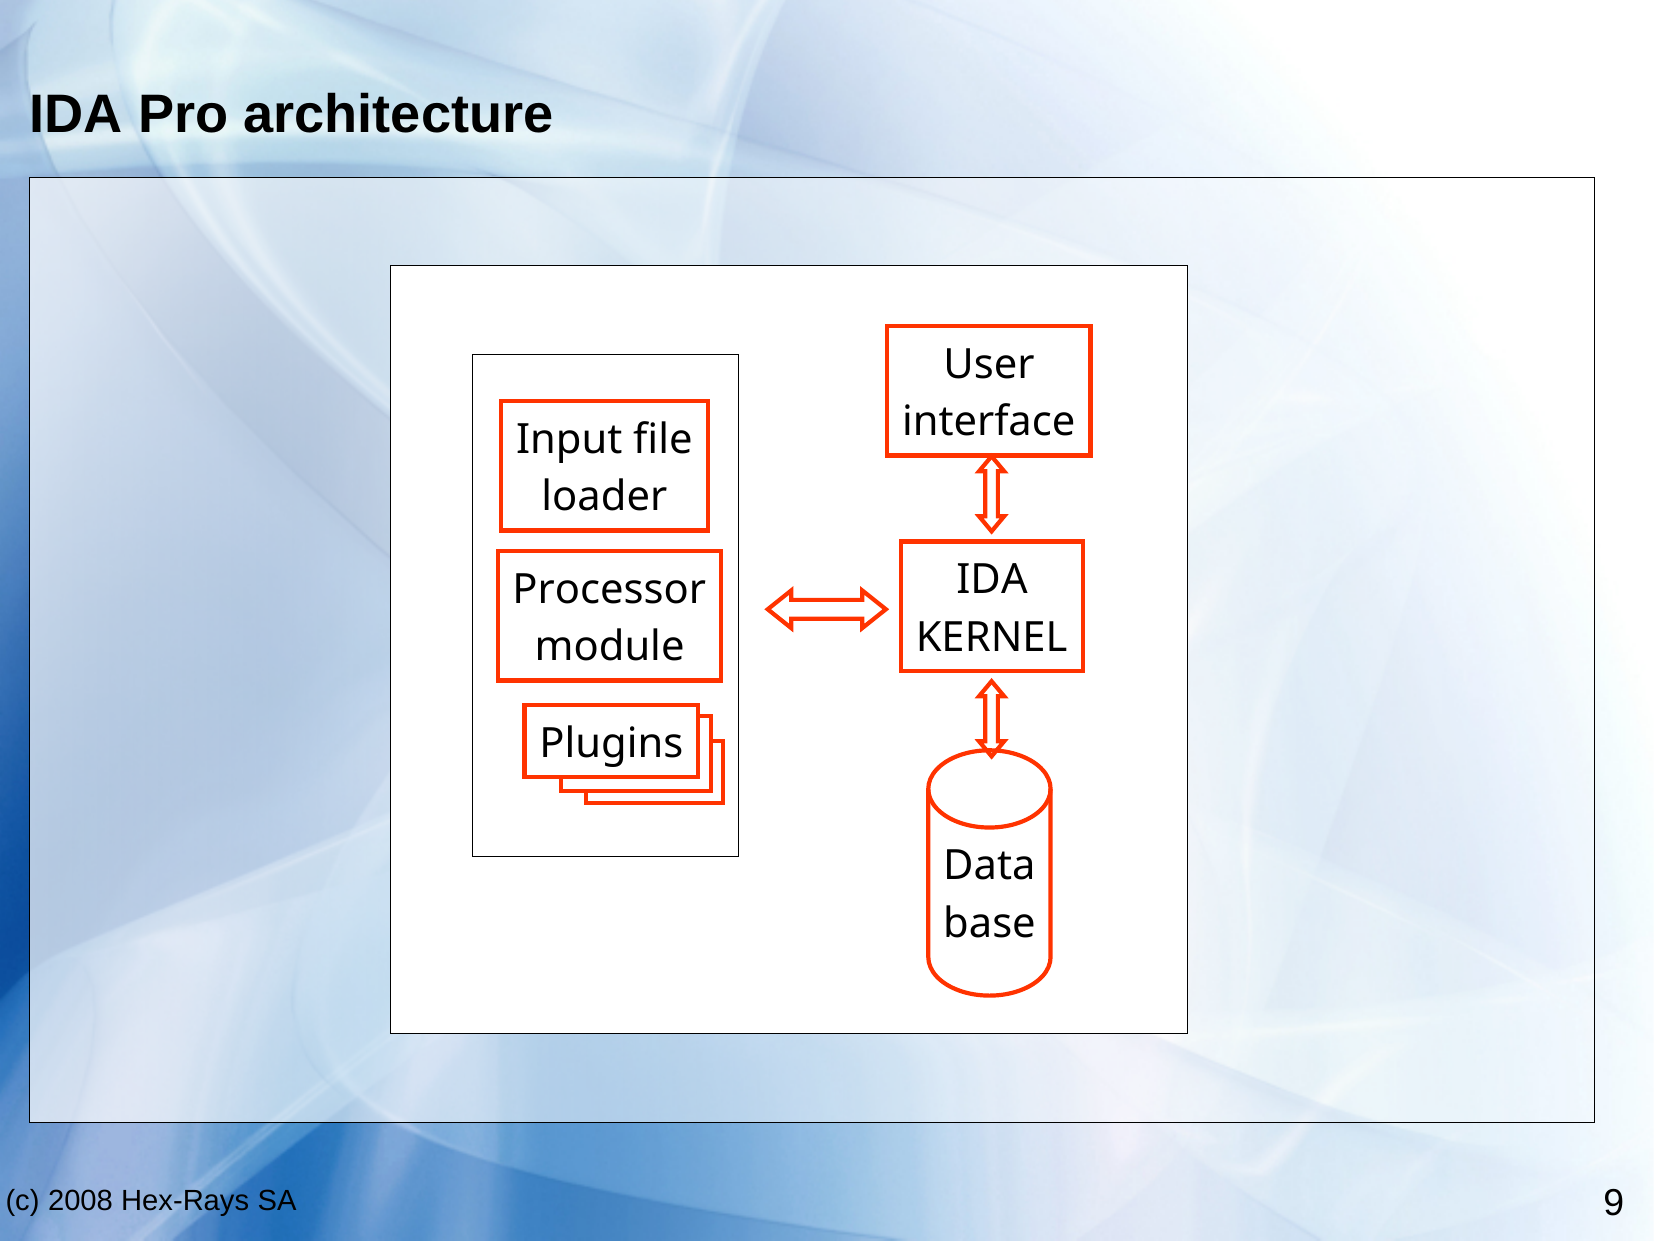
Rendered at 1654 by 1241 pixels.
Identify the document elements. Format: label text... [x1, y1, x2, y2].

text_box Processor module [497, 551, 722, 681]
text_box Input file loader [501, 401, 708, 531]
text_box [390, 265, 1188, 1034]
picture [0, 0, 1654, 1241]
text_box User interface [887, 326, 1091, 456]
text_box IDA KERNEL [901, 541, 1083, 671]
title IDA Pro architecture [29, 49, 1506, 178]
text_box Plugins [524, 704, 699, 778]
text_box Data base [928, 750, 1051, 996]
